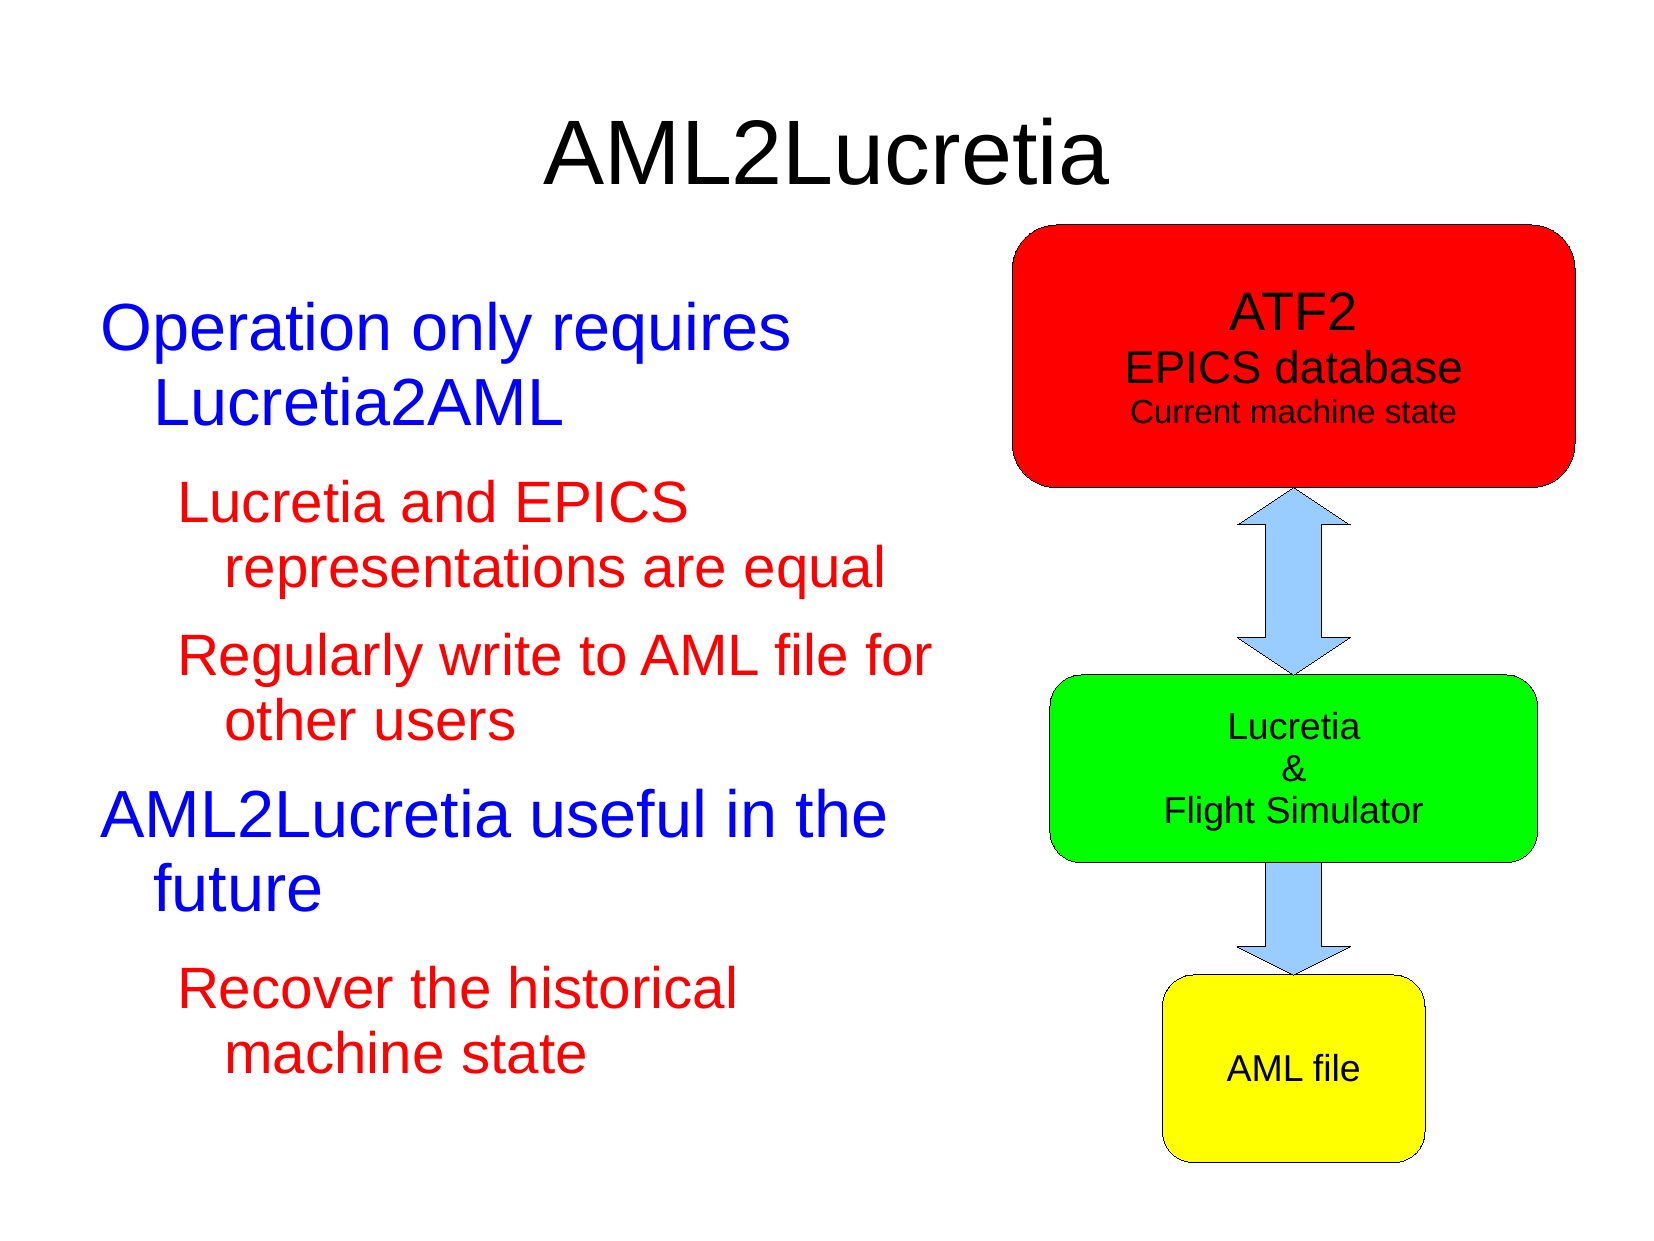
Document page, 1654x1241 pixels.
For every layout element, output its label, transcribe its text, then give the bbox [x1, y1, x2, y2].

list Operation only requires Lucretia2AML Lucretia and EPICS representations are equal Regularly write to AML file for other users AML2Lucretia useful in the future Recover the historical machine state [82, 290, 976, 1109]
text_box ATF2 EPICS database Current machine state [1012, 224, 1576, 488]
text_box Lucretia & Flight Simulator [1049, 674, 1538, 863]
title AML2Lucretia [82, 49, 1571, 257]
text_box [1237, 487, 1351, 676]
text_box AML file [1162, 974, 1426, 1163]
text_box [1237, 862, 1351, 976]
